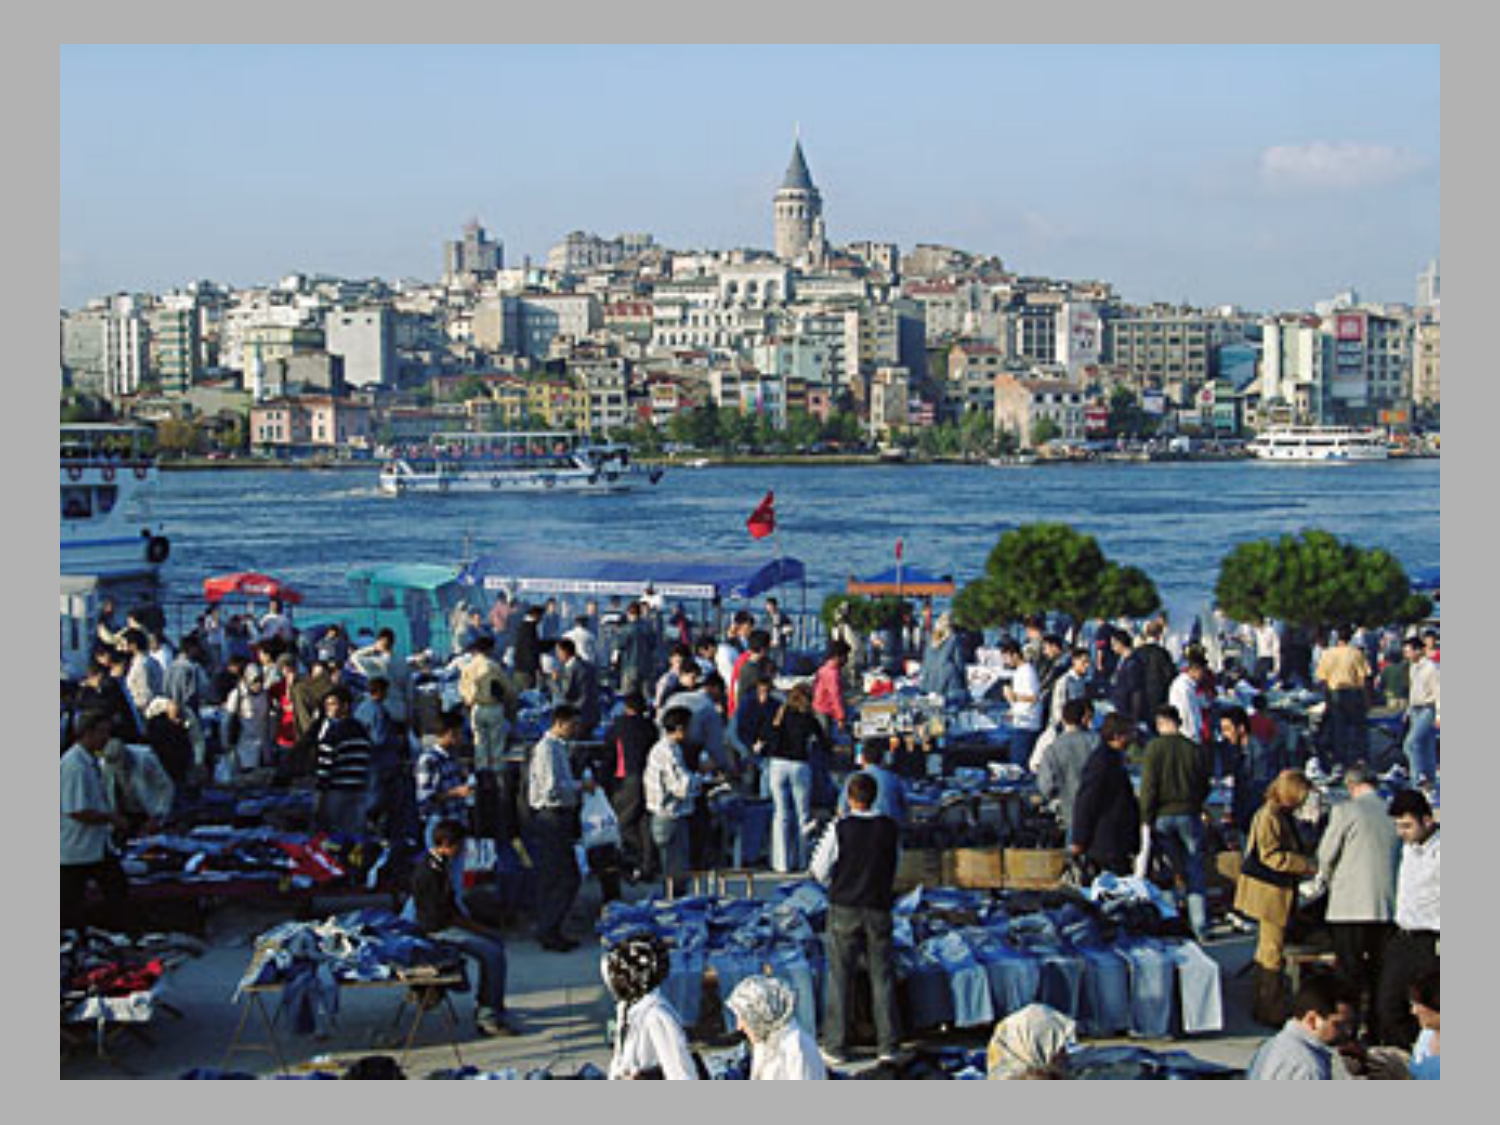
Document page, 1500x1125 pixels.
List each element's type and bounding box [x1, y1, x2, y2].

picture [60, 44, 1440, 1080]
